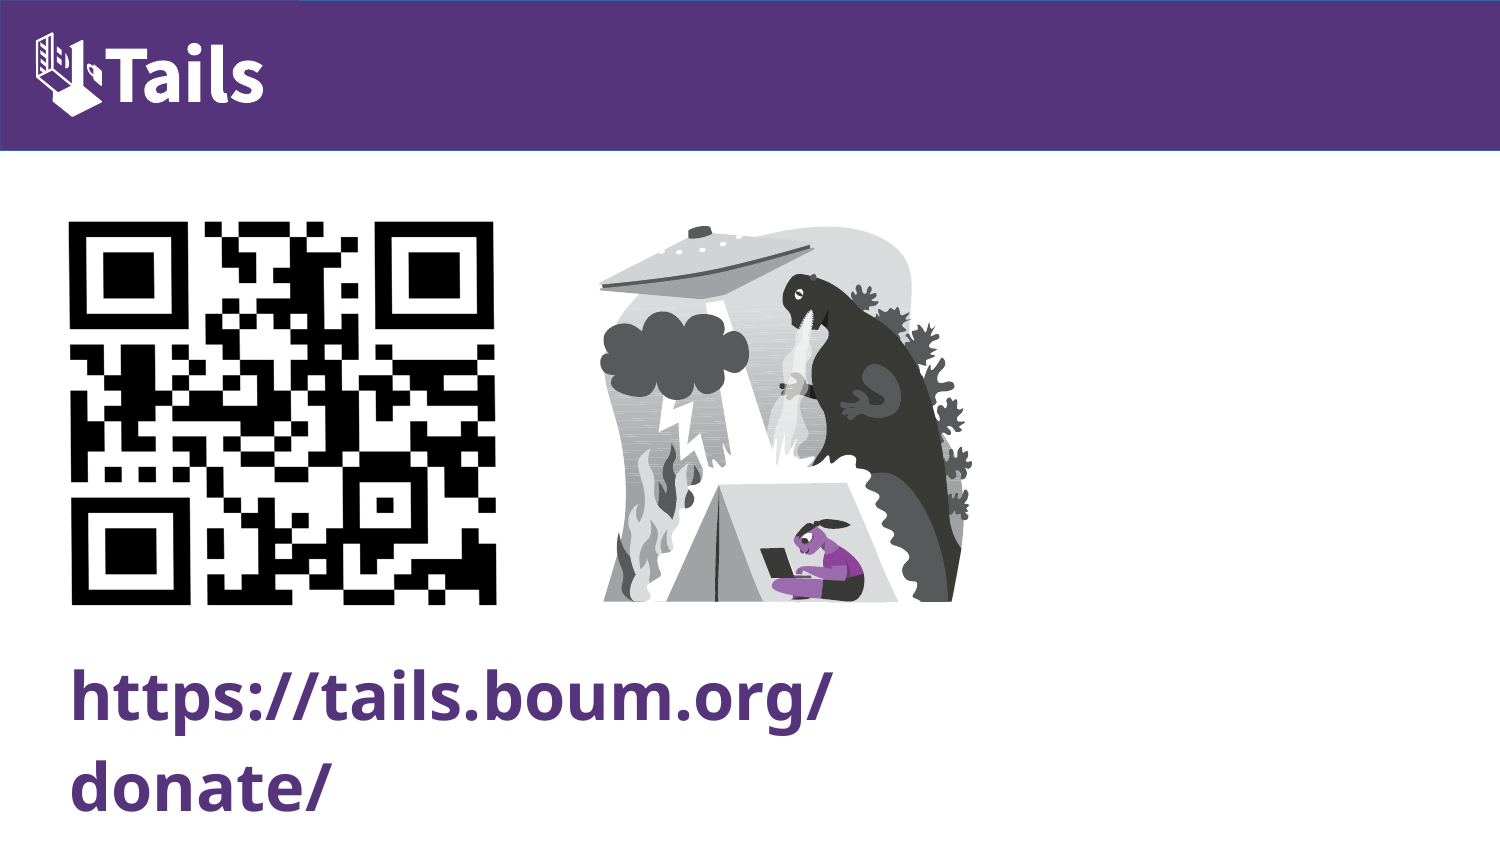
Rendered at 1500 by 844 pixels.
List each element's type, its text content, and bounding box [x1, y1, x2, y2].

picture [0, 160, 564, 666]
picture [561, 219, 1013, 605]
title https://tails.boum.org/donate/ [69, 656, 1007, 824]
